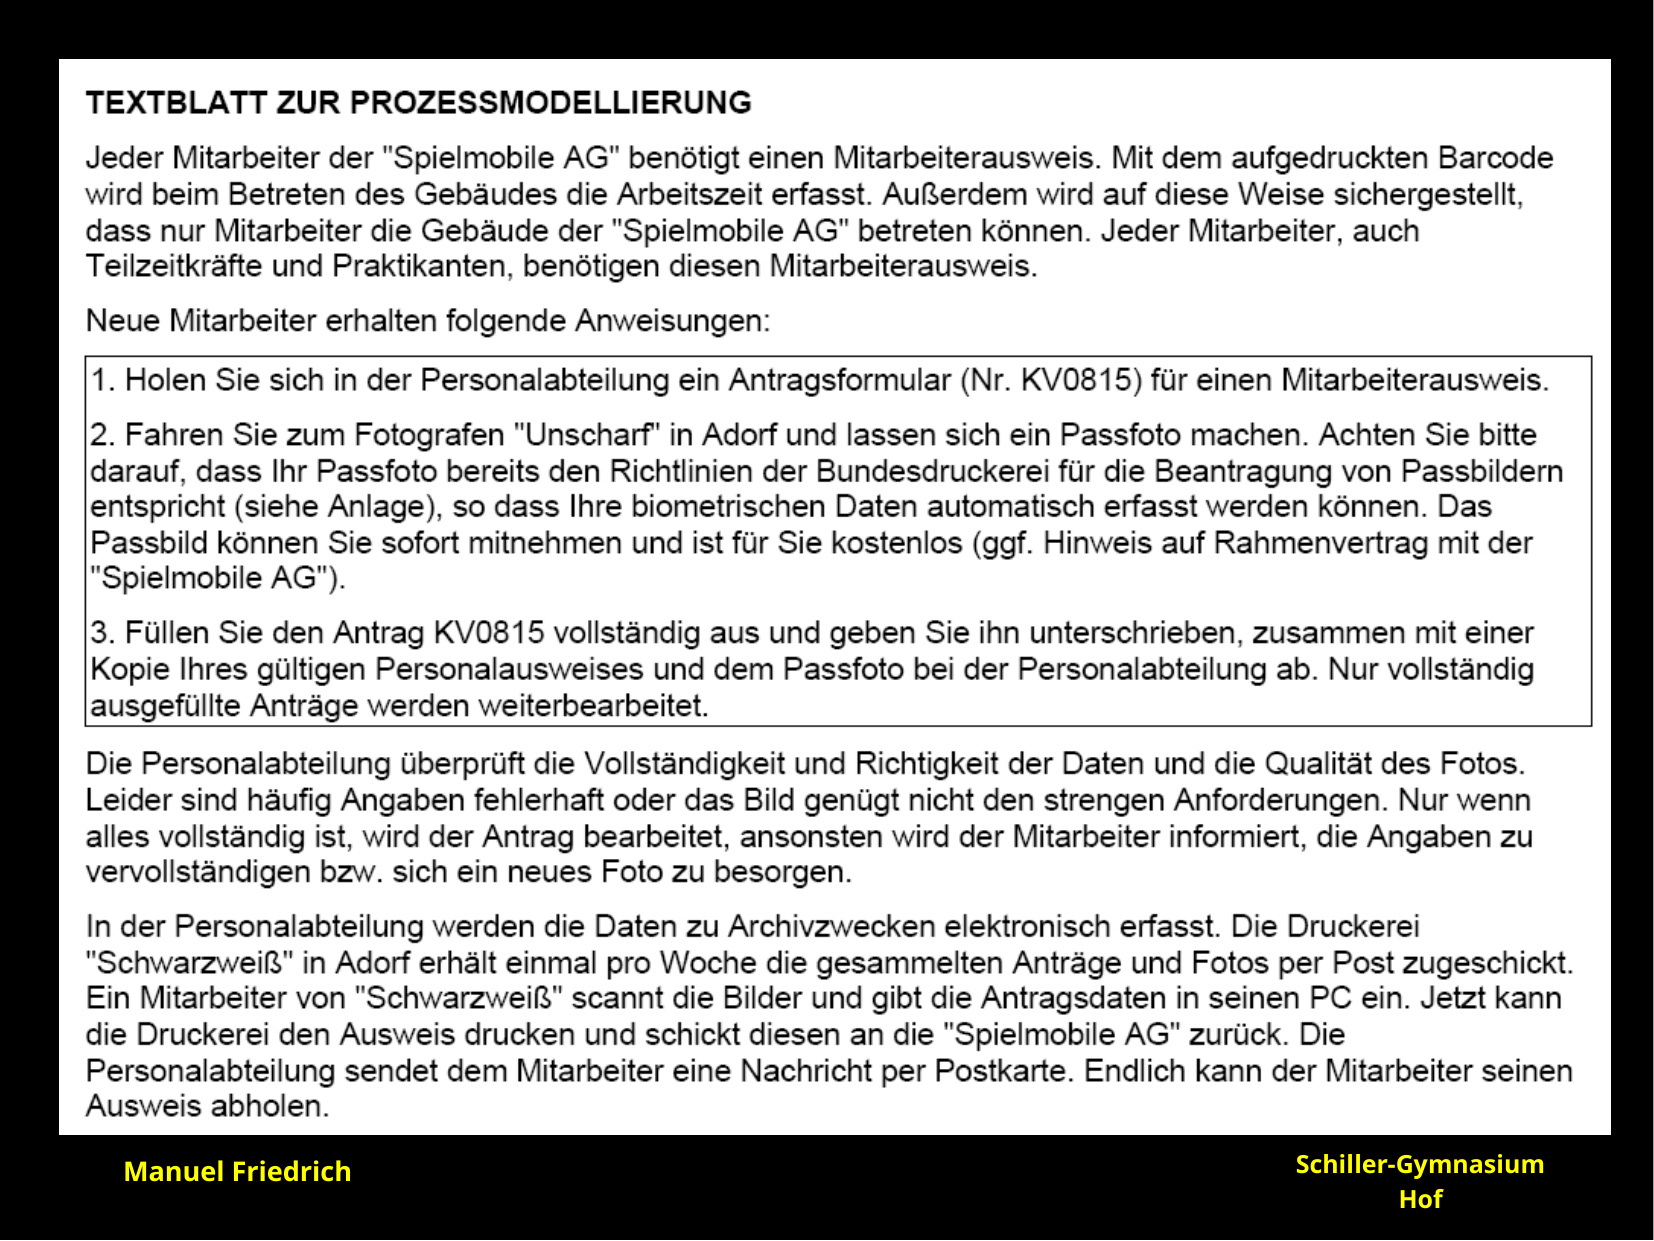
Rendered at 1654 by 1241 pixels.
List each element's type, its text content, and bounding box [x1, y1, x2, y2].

text_box Manuel Friedrich [123, 1151, 353, 1191]
picture [59, 59, 1611, 1135]
text_box Schiller-Gymnasium Hof [1295, 1145, 1546, 1216]
